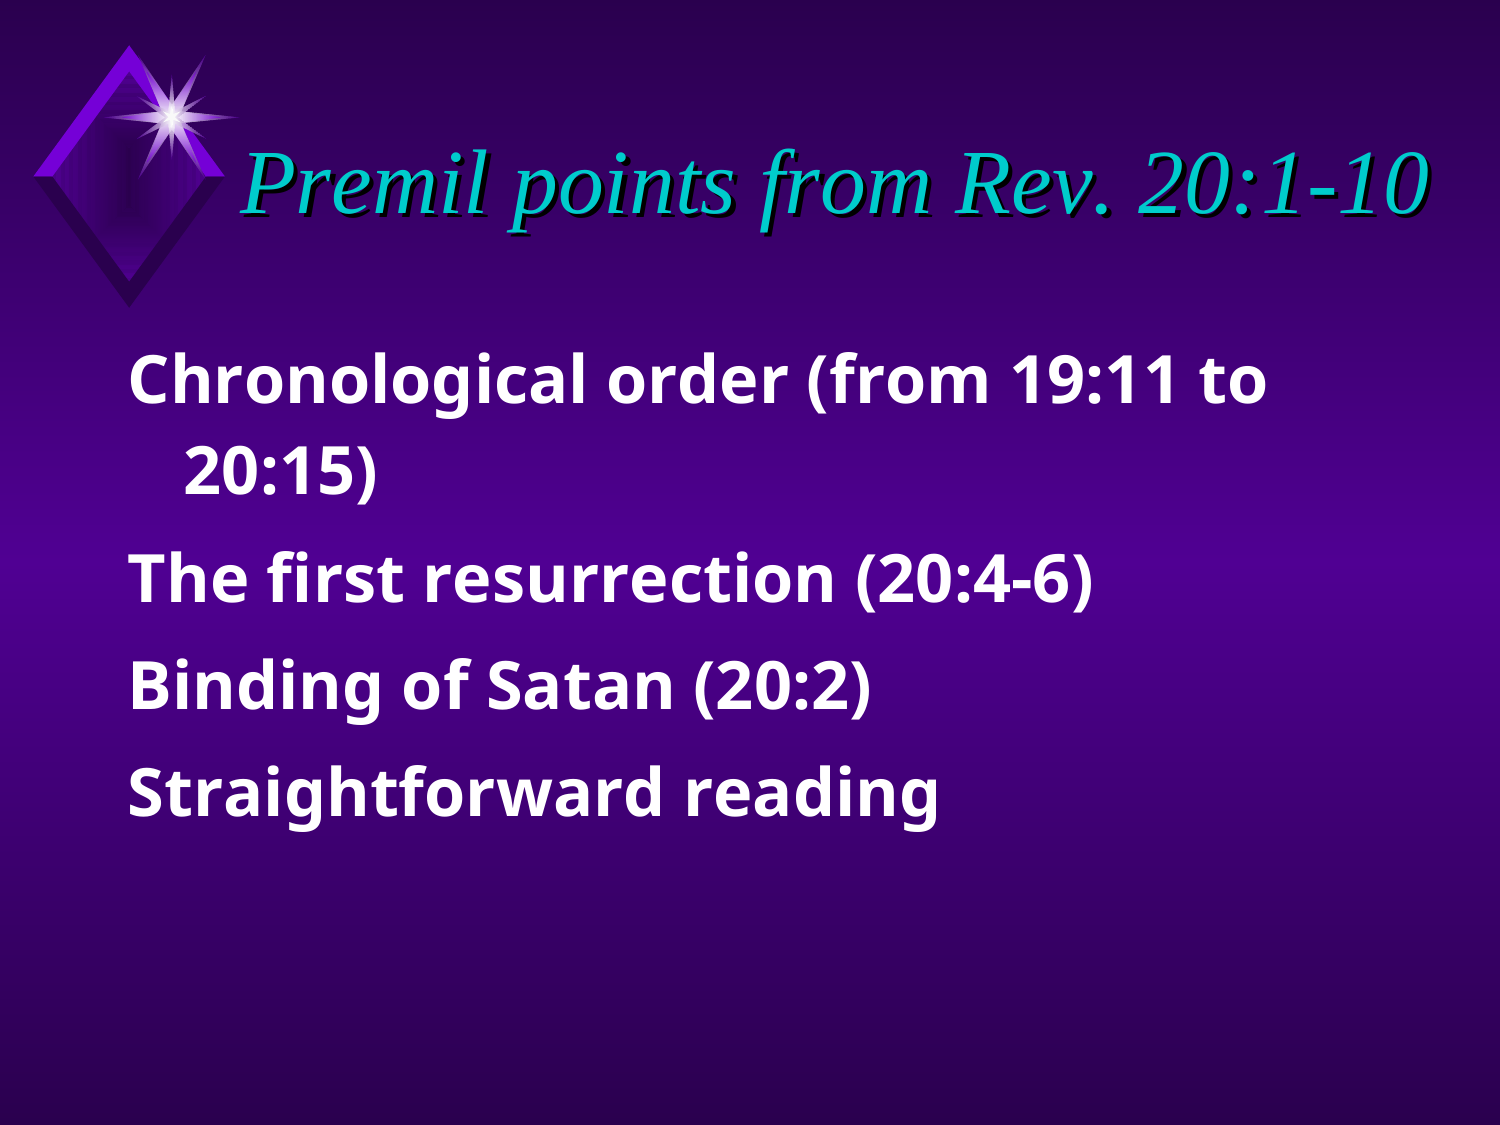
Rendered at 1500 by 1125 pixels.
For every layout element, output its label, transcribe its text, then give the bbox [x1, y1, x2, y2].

list Chronological order (from 19:11 to 20:15) The first resurrection (20:4-6) Binding of Satan (20:2) Straightforward reading [112, 324, 1388, 1001]
title Premil points from Rev. 20:1-10 [224, 78, 1450, 288]
